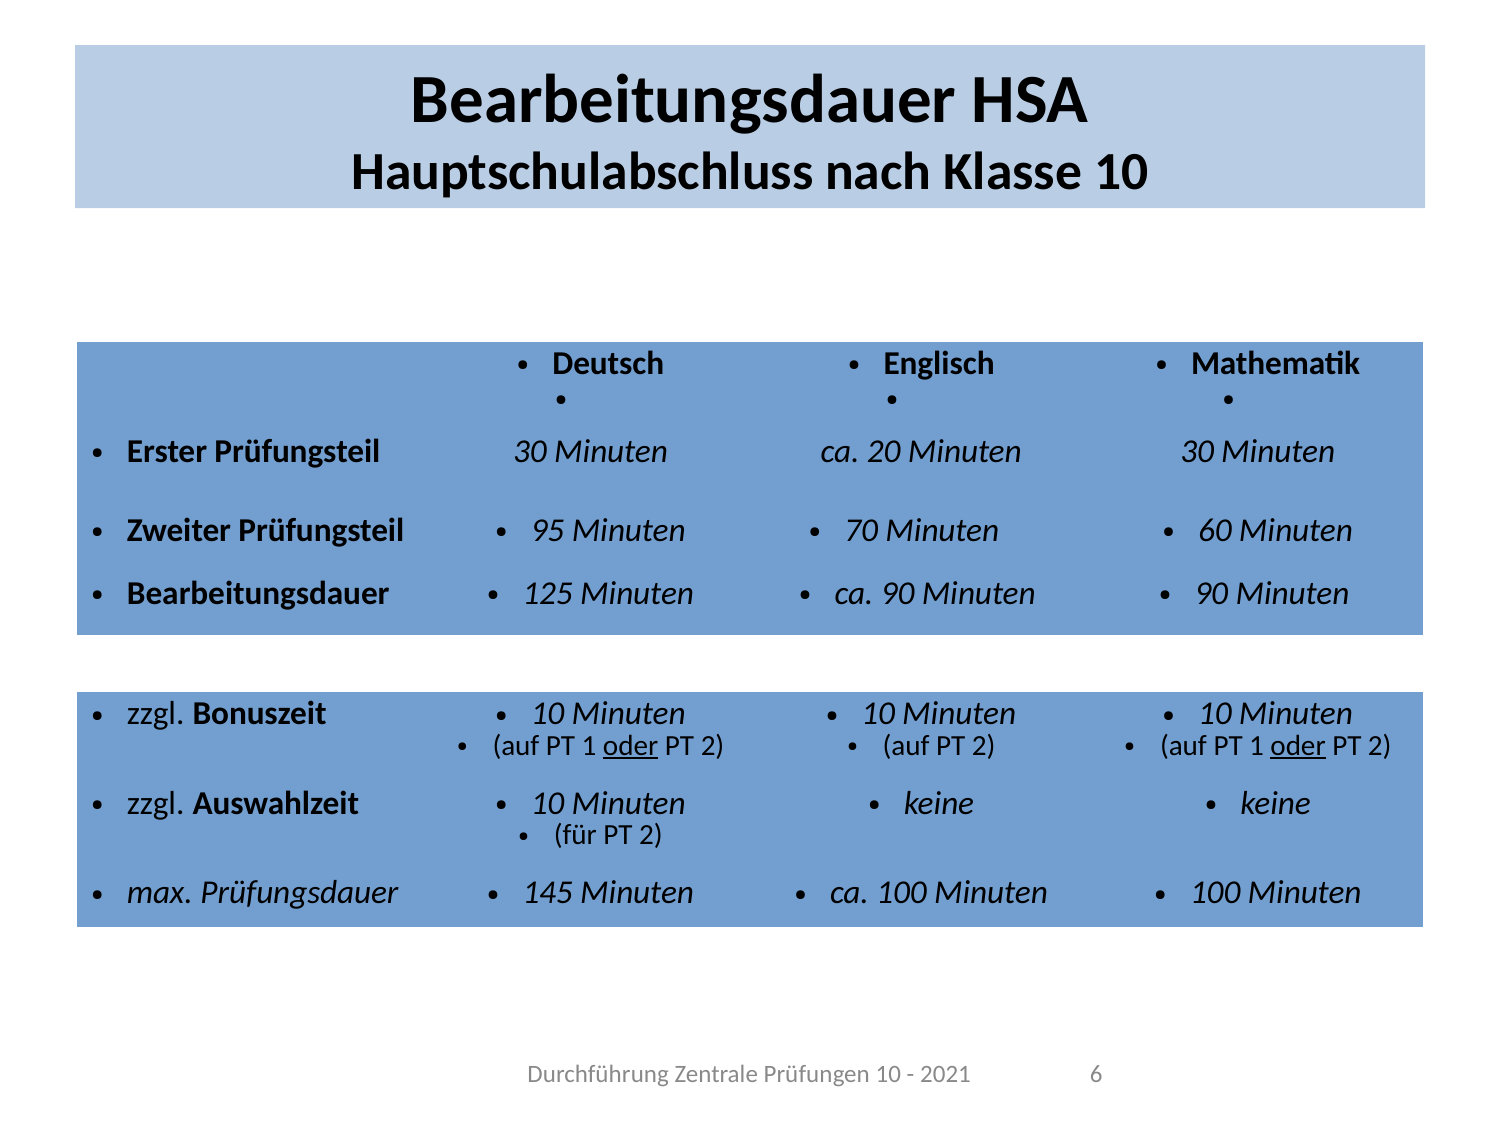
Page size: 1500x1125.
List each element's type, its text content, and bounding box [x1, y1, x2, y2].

table_cell Bearbeitungsdauer [77, 572, 431, 635]
table_cell 70 Minuten [750, 509, 1093, 572]
table_cell ca. 90 Minuten [750, 572, 1093, 635]
table_cell keine [1093, 782, 1423, 872]
table_header zzgl. Bonuszeit [77, 692, 431, 782]
table_cell 60 Minuten [1093, 509, 1423, 572]
table_header 10 Minuten (auf PT 1 oder PT 2) [431, 692, 750, 782]
title Bearbeitungsdauer HSA Hauptschulabschluss nach Klasse 10 [75, 45, 1426, 209]
table_header [77, 342, 431, 430]
table_cell ca. 100 Minuten [750, 872, 1093, 927]
text_box 6 [1074, 1042, 1426, 1103]
table_header Englisch [750, 342, 1093, 430]
table_cell 95 Minuten [431, 509, 750, 572]
table_cell Zweiter Prüfungsteil [77, 509, 431, 572]
table_cell 30 Minuten [431, 430, 750, 509]
text_box Durchführung Zentrale Prüfungen 10 - 2021 [512, 1042, 988, 1103]
table_cell 145 Minuten [431, 872, 750, 927]
table_cell 10 Minuten (für PT 2) [431, 782, 750, 872]
table_cell max. Prüfungsdauer [77, 872, 431, 927]
table_cell ca. 20 Minuten [750, 430, 1093, 509]
table_cell Erster Prüfungsteil [77, 430, 431, 509]
table_header Mathematik [1093, 342, 1423, 430]
table_cell 125 Minuten [431, 572, 750, 635]
table_header 10 Minuten (auf PT 2) [750, 692, 1093, 782]
table_cell keine [750, 782, 1093, 872]
table_cell 100 Minuten [1093, 872, 1423, 927]
table_header Deutsch [431, 342, 750, 430]
table_header 10 Minuten (auf PT 1 oder PT 2) [1093, 692, 1423, 782]
table_cell zzgl. Auswahlzeit [77, 782, 431, 872]
table_cell 30 Minuten [1093, 430, 1423, 509]
table_cell 90 Minuten [1093, 572, 1423, 635]
